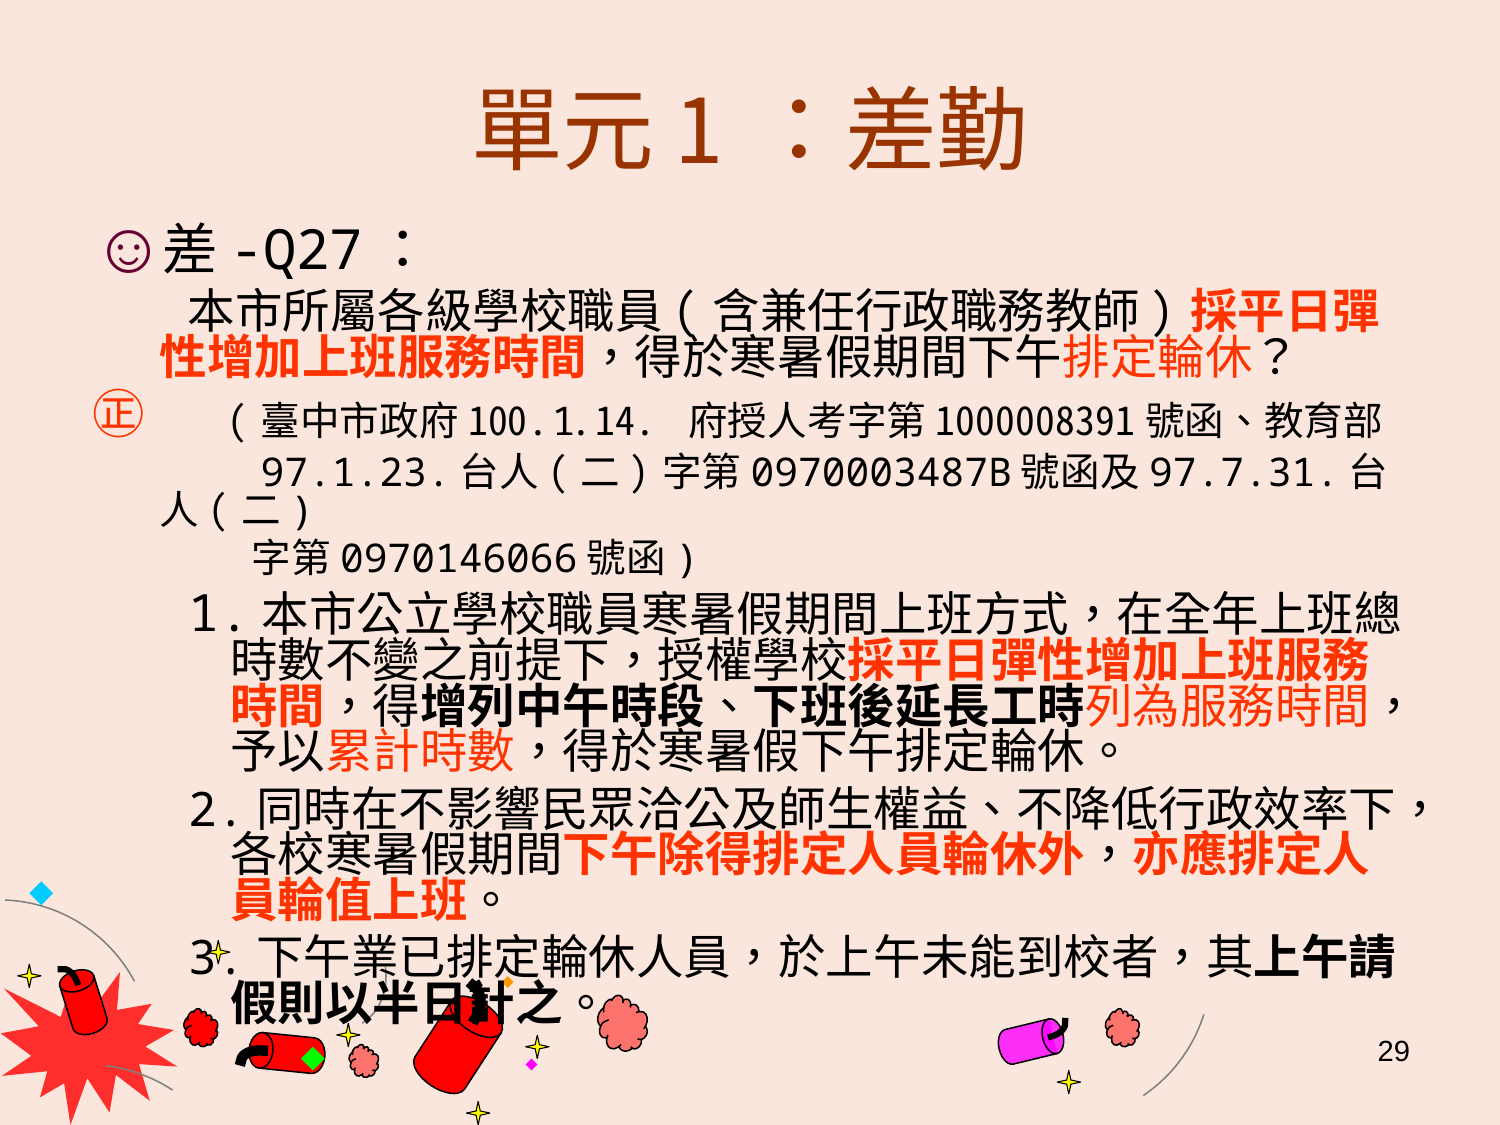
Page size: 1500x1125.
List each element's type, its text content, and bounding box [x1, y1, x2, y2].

list 差-Q27： 本市所屬各級學校職員(含兼任行政職務教師)採平日彈性增加上班服務時間，得於寒暑假期間下午排定輪休？ (臺中市政府100.1.14. 府授人考字第1000008391號函、教育部 97.1.23.台人(二)字第0970003487B號函及97.7.31.台人(二) 字第0970146066號函) 1.本市公立學校職員寒暑假期間上班方式，在全年上班總時數不變之前提下，授權學校採平日彈性增加上班服務時間，得增列中午時段、下班後延長工時列為服務時間，予以累計時數，得於寒暑假下午排定輪休。 2.同時在不影響民眾洽公及師生權益、不降低行政效率下，各校寒暑假期間下午除得排定人員輪休外，亦應排定人員輪值上班。 3.下午業已排定輪休人員，於上午未能到校者，其上午請假則以半日計之。 [75, 219, 1426, 1047]
text_box <number> [1074, 1047, 1426, 1103]
title 單元1：差勤 [75, 45, 1426, 209]
